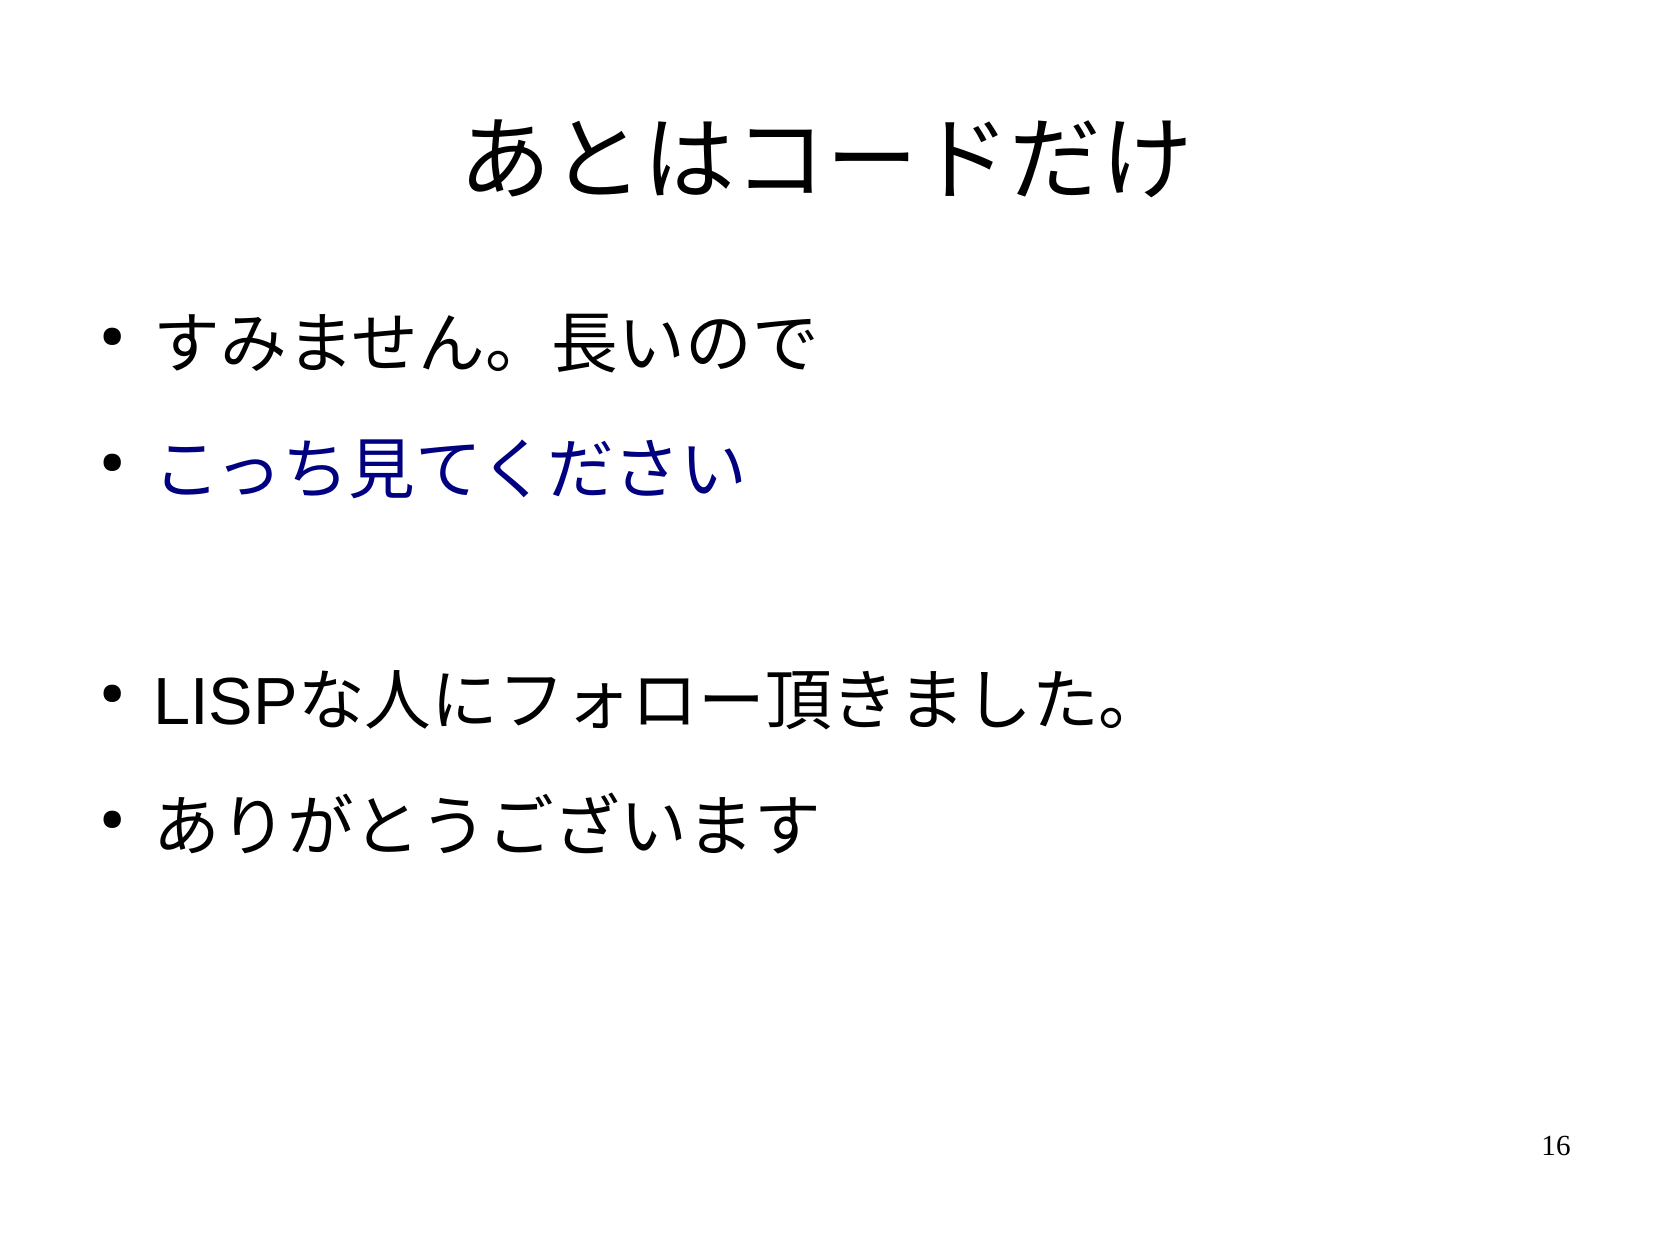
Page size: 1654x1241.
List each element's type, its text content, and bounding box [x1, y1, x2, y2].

list すみません。長いので こっち見てください LISPな人にフォロー頂きました。 ありがとうございます [82, 290, 1571, 1010]
title あとはコードだけ [82, 49, 1571, 257]
